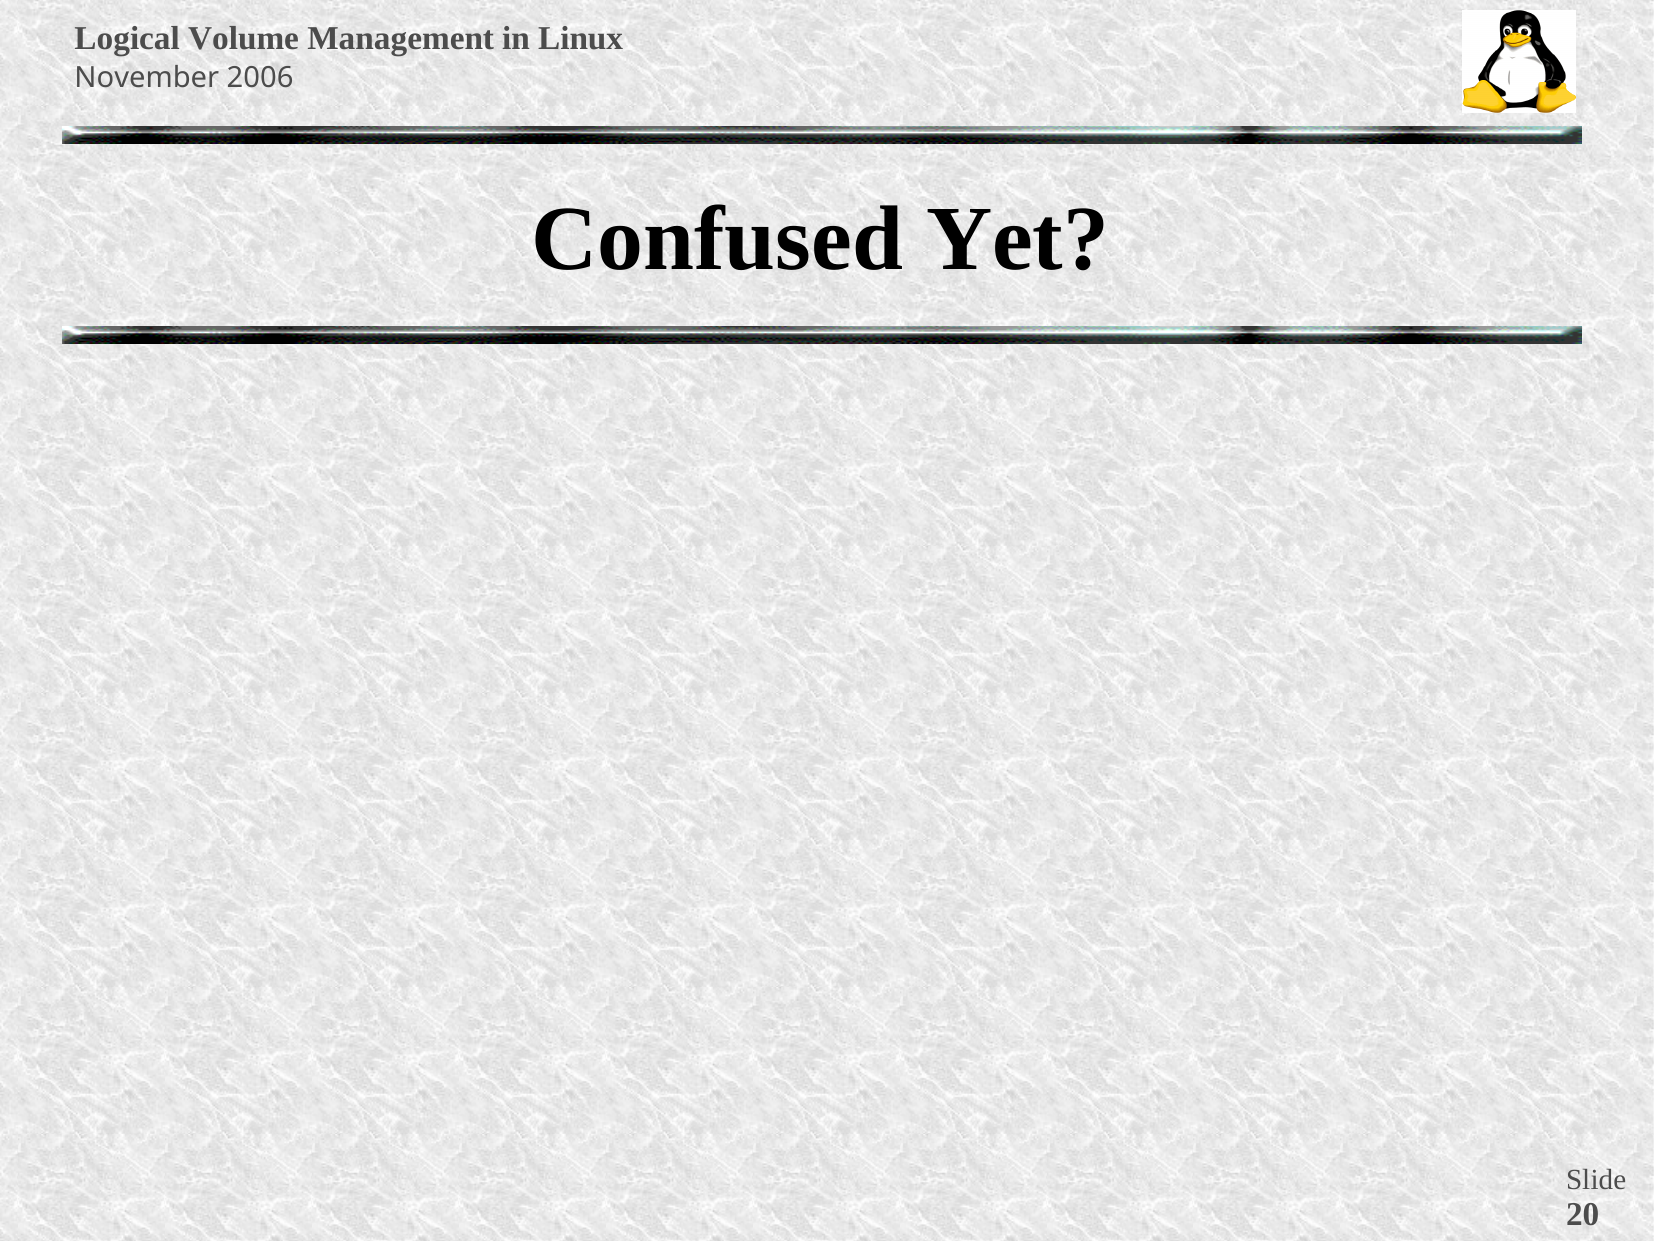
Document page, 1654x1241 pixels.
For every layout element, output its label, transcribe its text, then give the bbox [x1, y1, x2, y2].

picture [0, 0, 1654, 1241]
title Confused Yet? [59, 156, 1582, 320]
